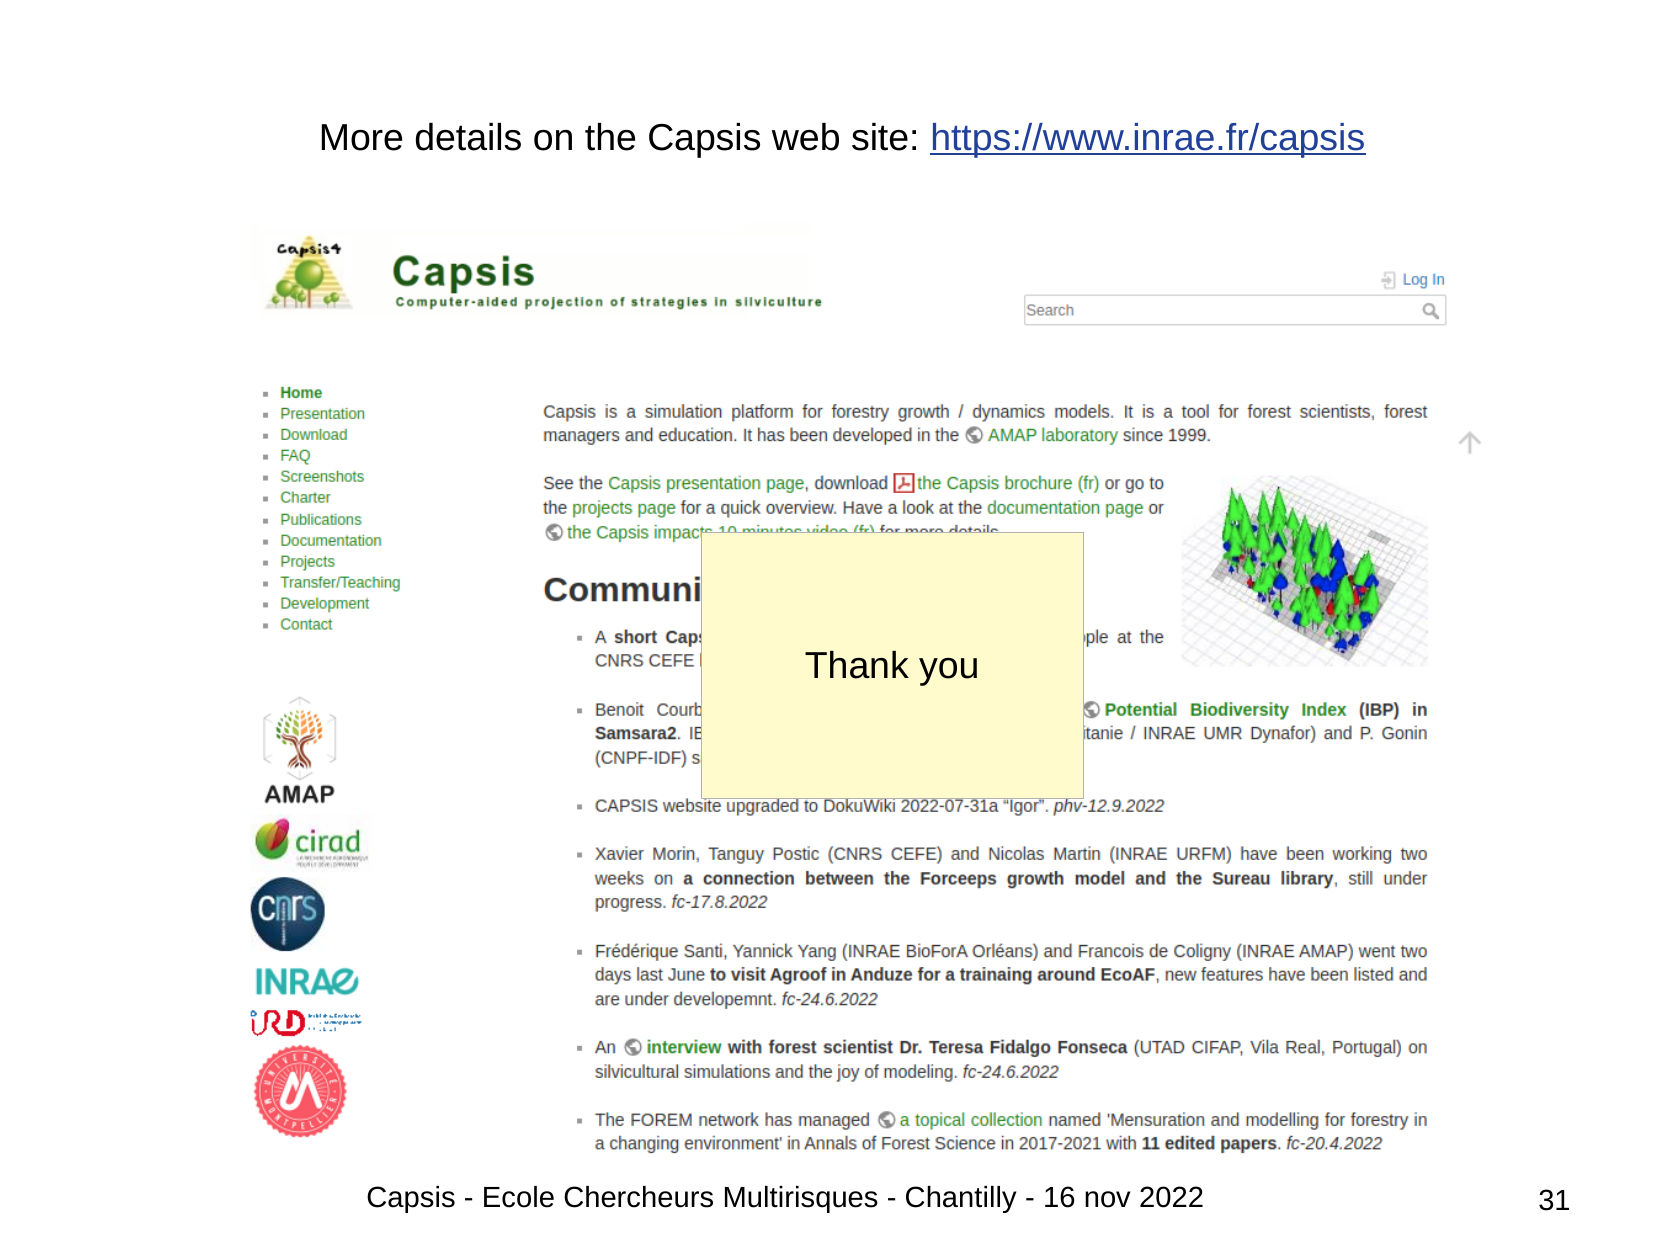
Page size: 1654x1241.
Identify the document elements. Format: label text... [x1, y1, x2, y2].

picture [241, 222, 1502, 1163]
text_box More details on the Capsis web site: https://www.inrae.fr/capsis [303, 109, 1486, 167]
text_box Thank you [701, 532, 1084, 799]
